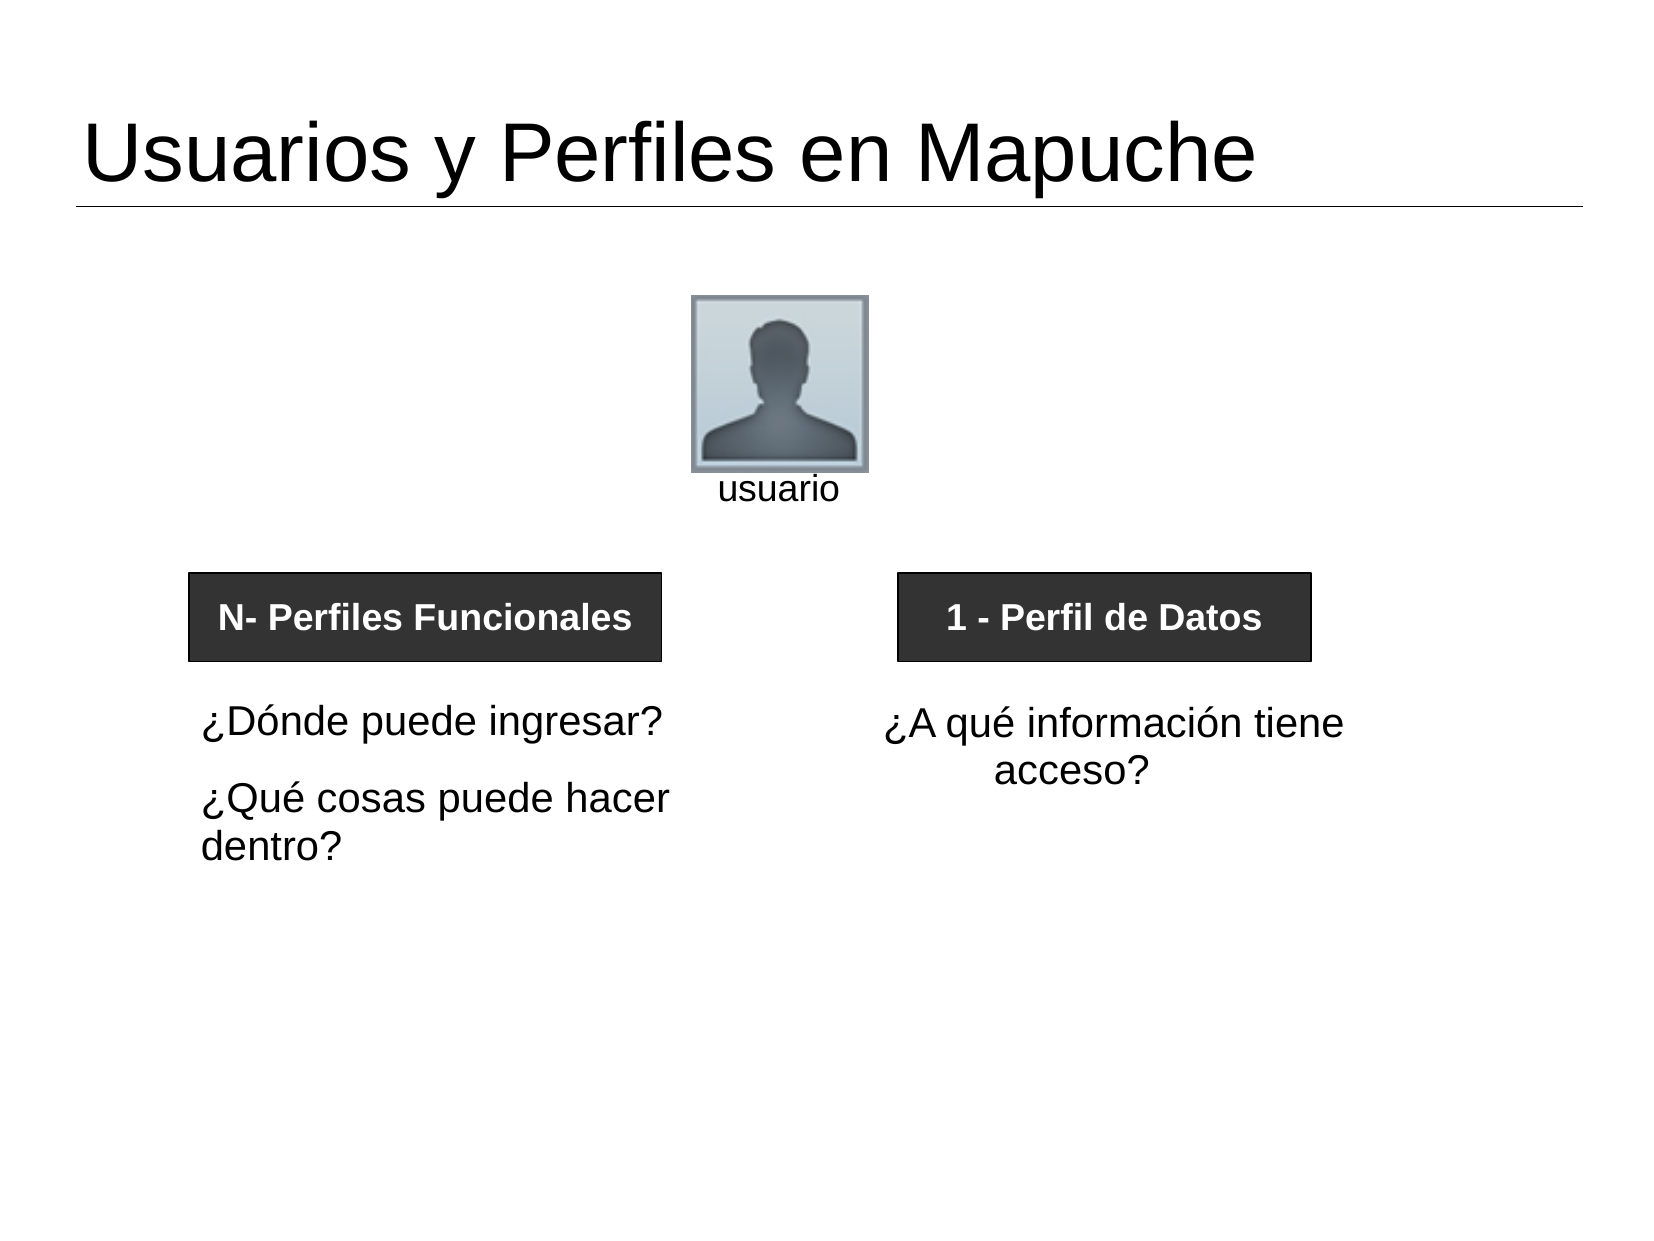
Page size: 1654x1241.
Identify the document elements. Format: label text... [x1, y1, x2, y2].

picture [691, 295, 869, 473]
title Usuarios y Perfiles en Mapuche [82, 56, 1571, 250]
text_box ¿A qué información tiene acceso? [868, 691, 1489, 898]
text_box N- Perfiles Funcionales [189, 572, 662, 662]
text_box ¿Dónde puede ingresar? ¿Qué cosas puede hacer dentro? [75, 689, 780, 898]
text_box 1 - Perfil de Datos [897, 572, 1312, 662]
text_box usuario [702, 460, 880, 518]
